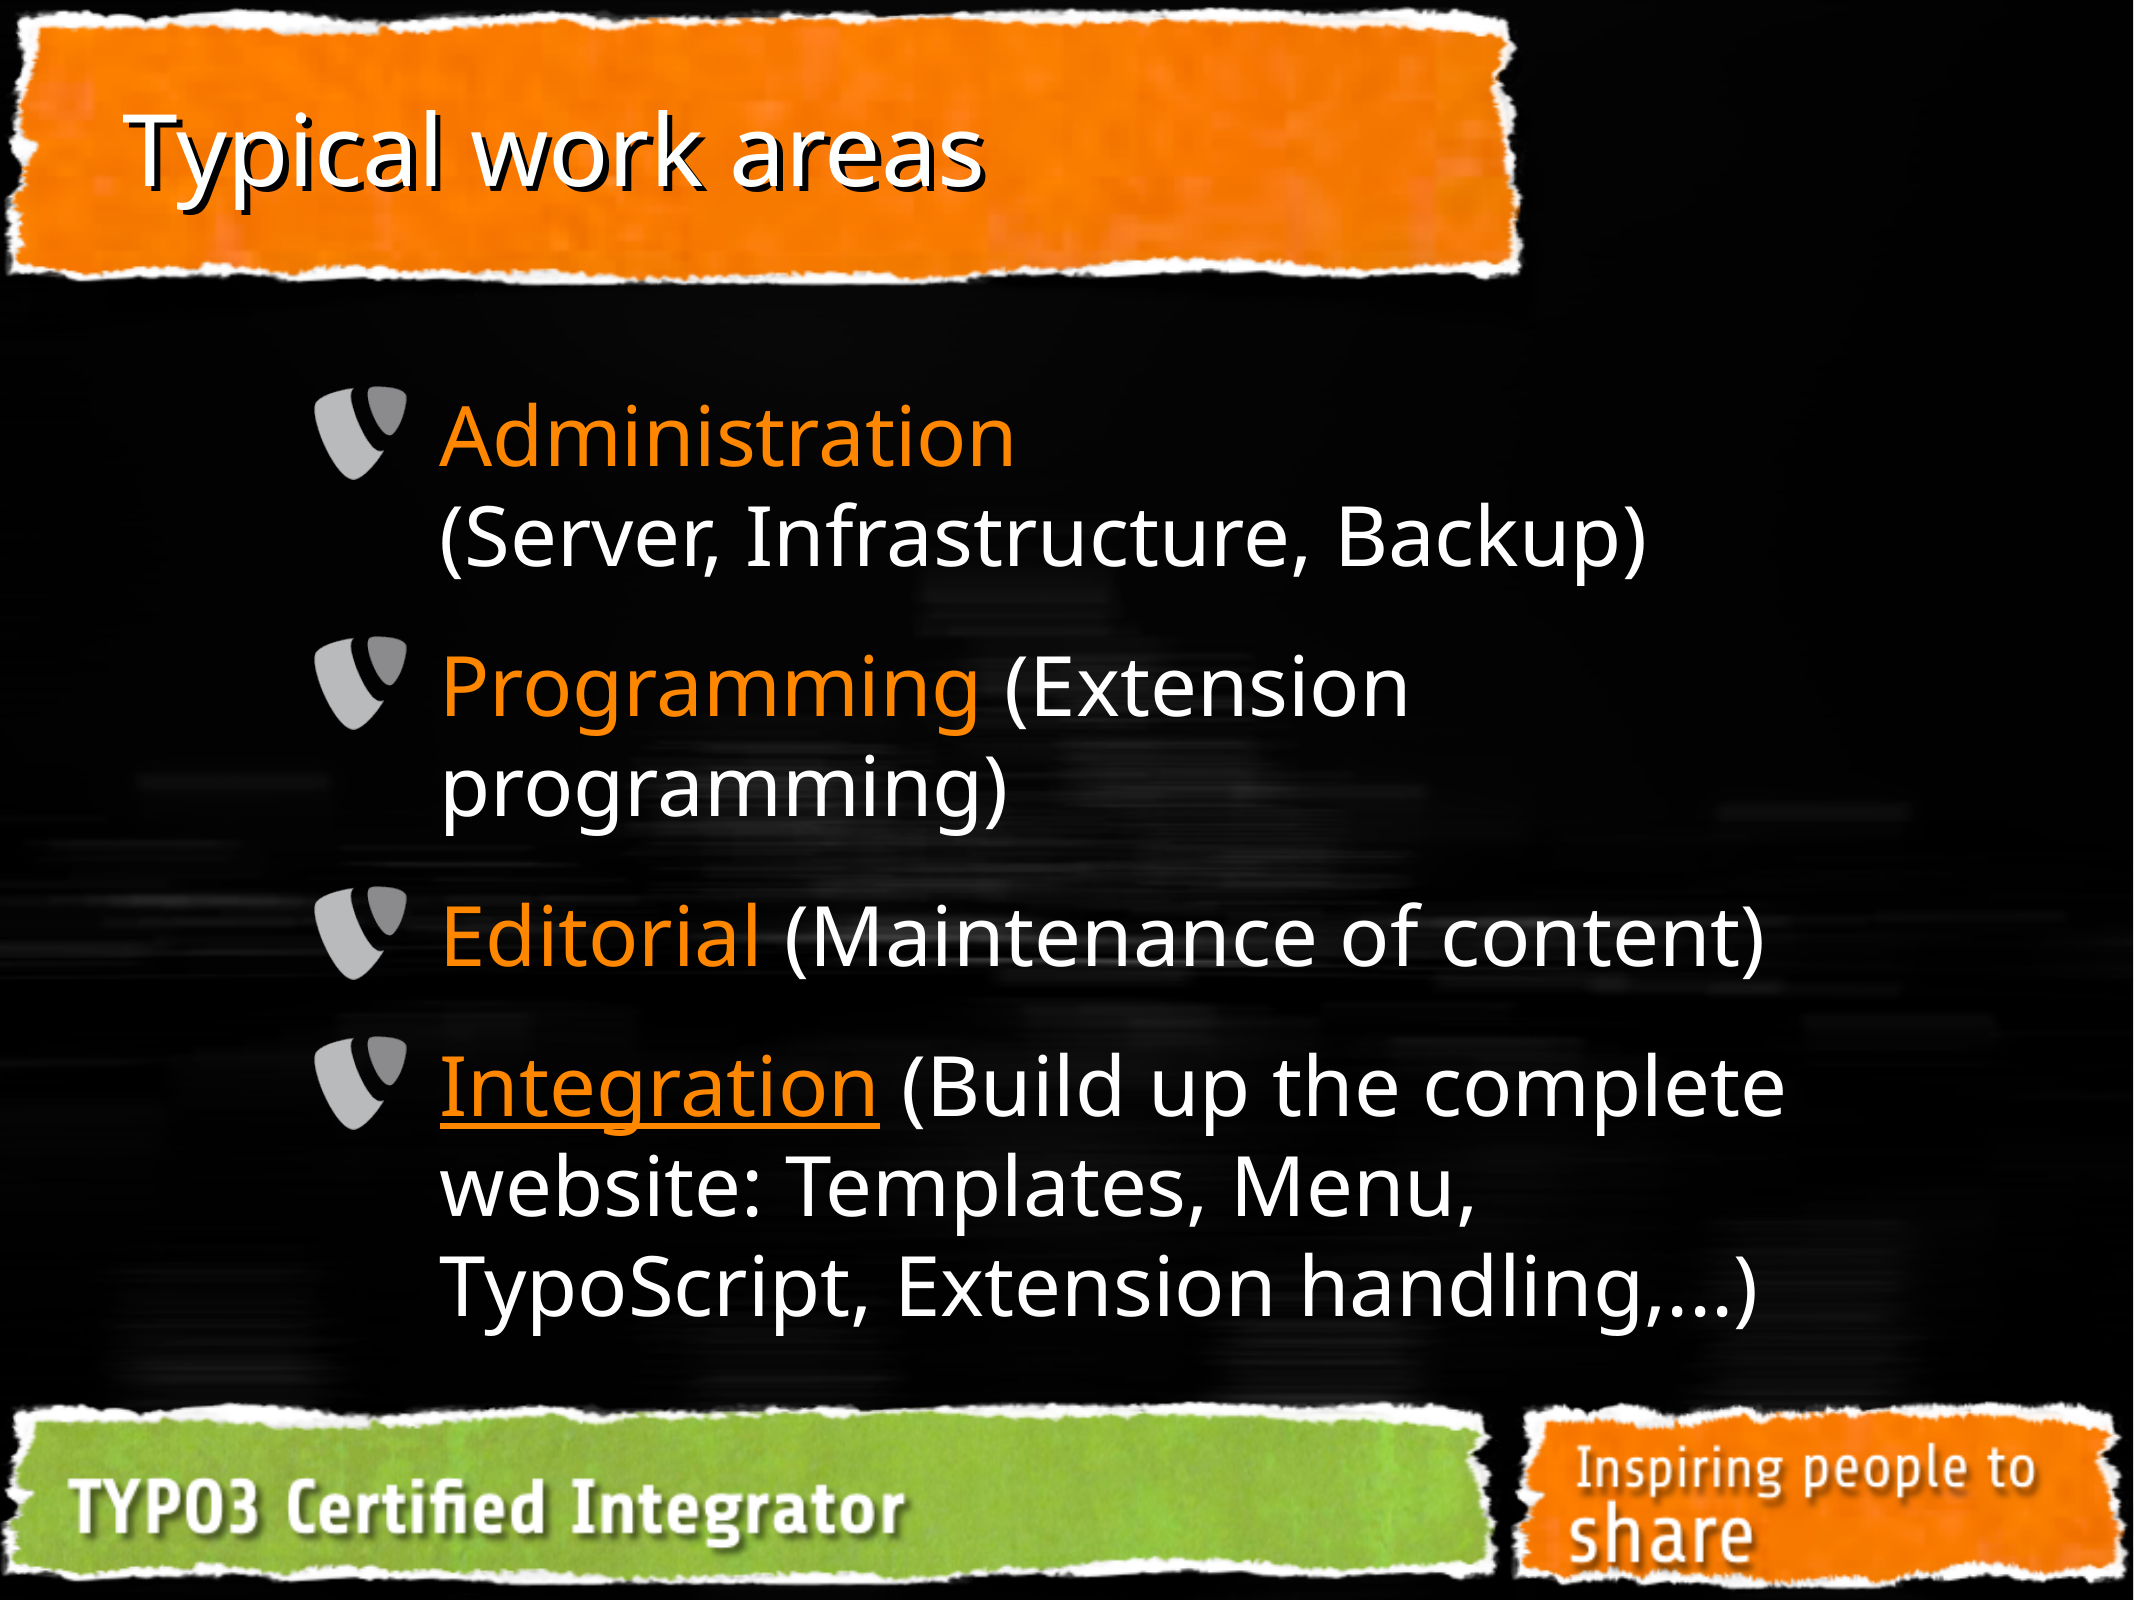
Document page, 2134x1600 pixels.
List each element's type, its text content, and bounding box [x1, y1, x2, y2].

list Administration (Server, Infrastructure, Backup) Programming (Extension programming) Editorial (Maintenance of content) Integration (Build up the complete website: Templates, Menu, TypoScript, Extension handling,...) [208, 329, 1925, 1375]
picture [0, 0, 2134, 1600]
title Typical work areas [114, 74, 1453, 215]
